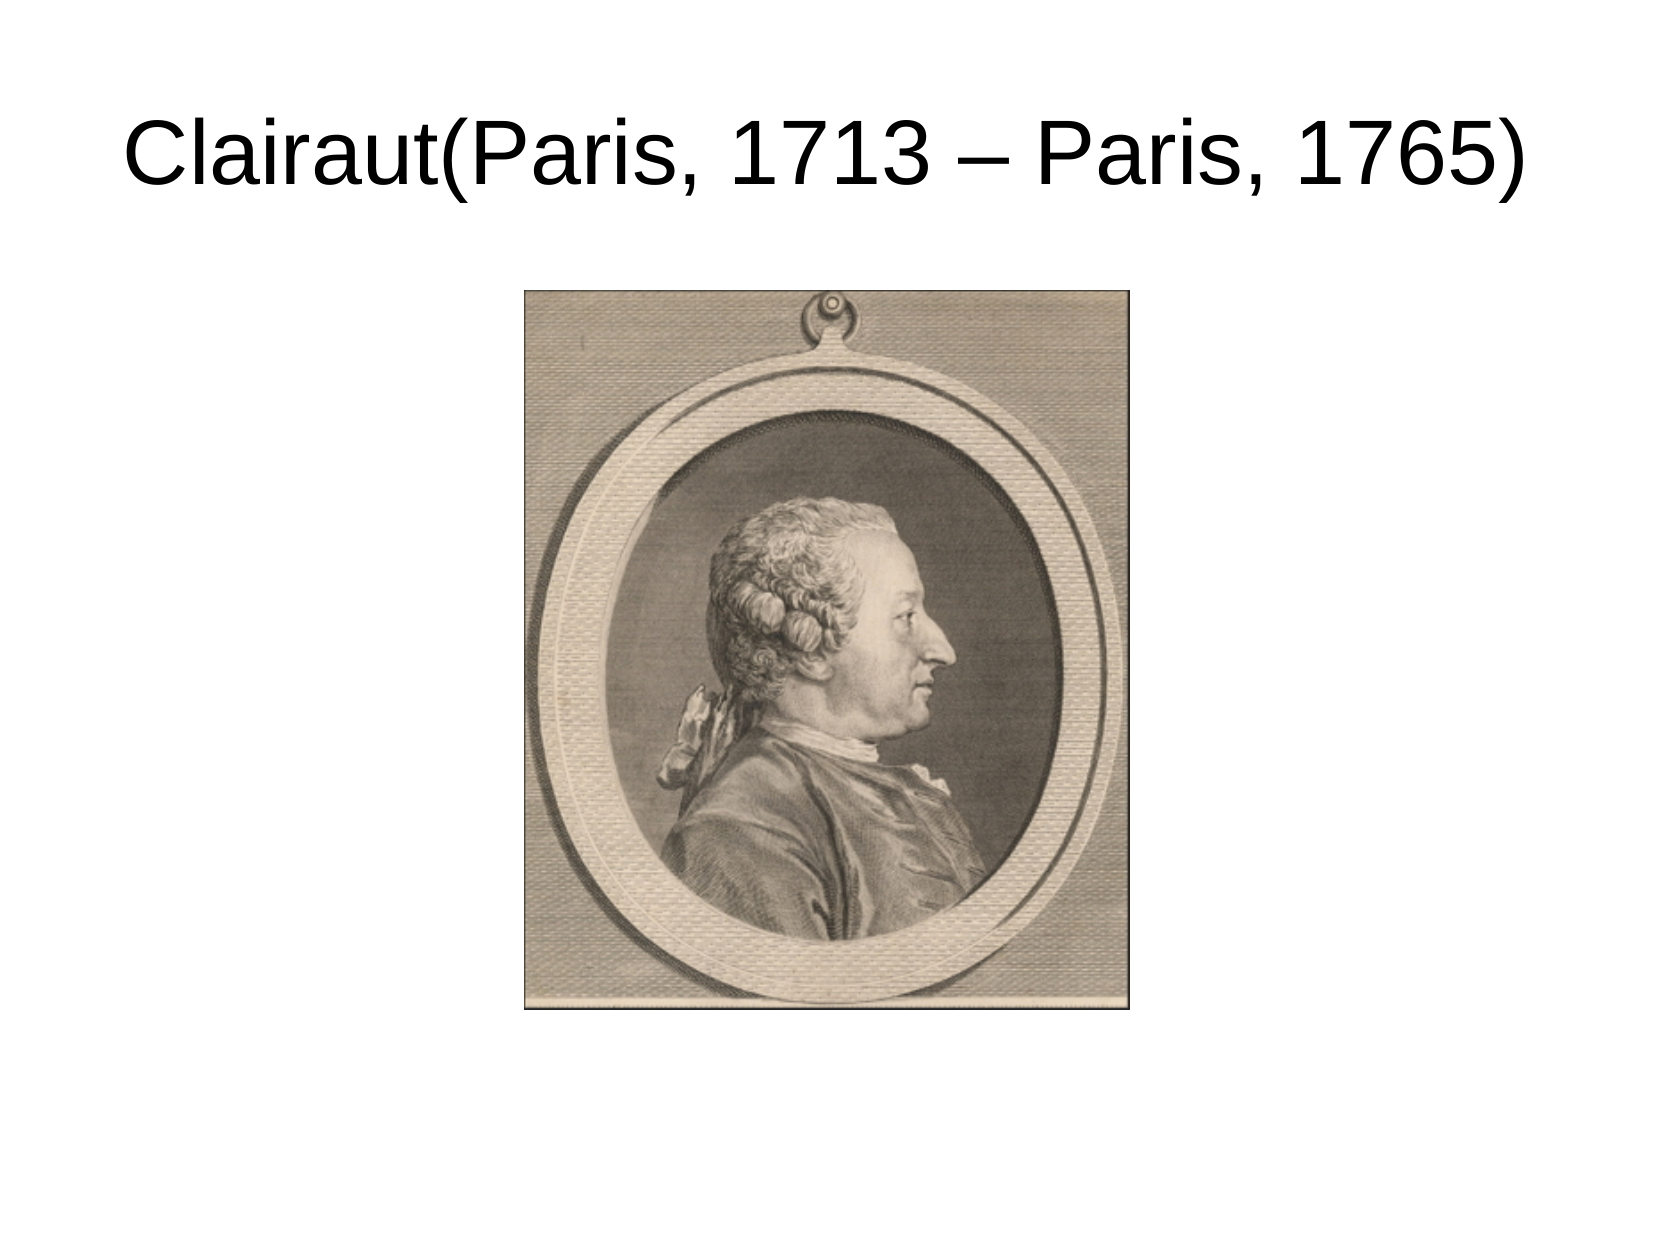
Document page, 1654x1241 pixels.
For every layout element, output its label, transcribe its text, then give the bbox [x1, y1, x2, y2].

picture [524, 290, 1130, 1010]
title Clairaut(Paris, 1713 – Paris, 1765) [82, 49, 1571, 257]
